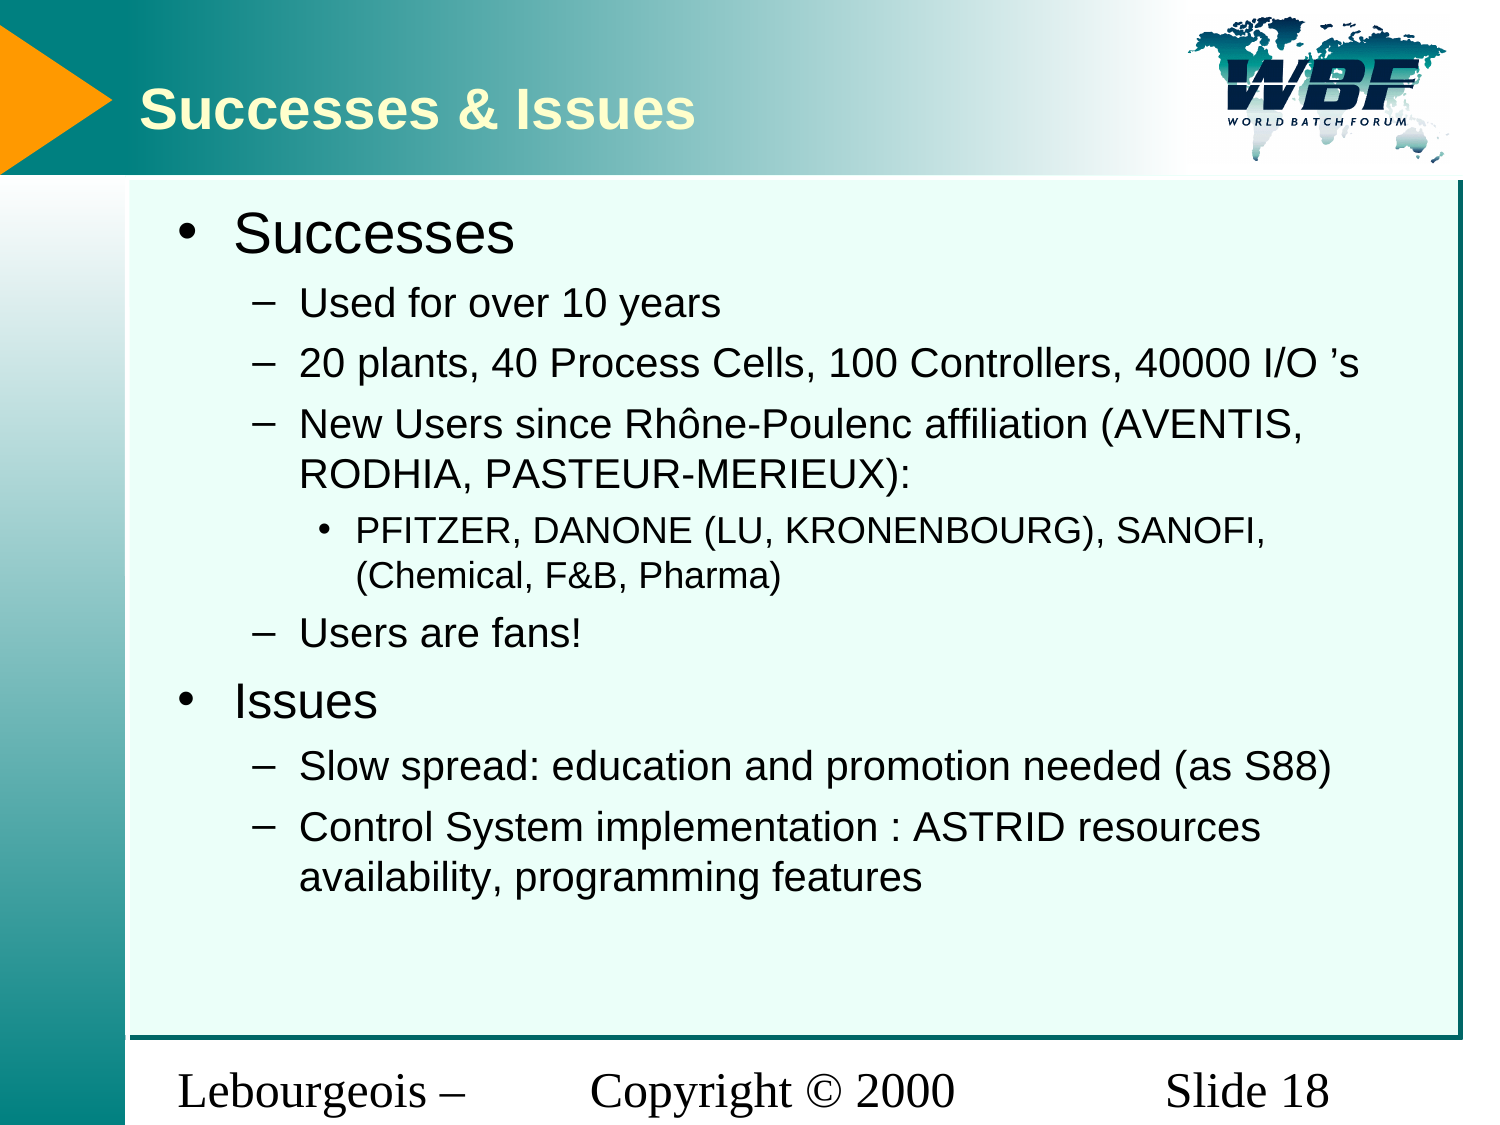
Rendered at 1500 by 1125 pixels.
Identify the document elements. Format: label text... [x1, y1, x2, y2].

title Successes & Issues [125, 49, 1150, 163]
list Successes Used for over 10 years 20 plants, 40 Process Cells, 100 Controllers, 40000 I/O ’s New Users since Rhône-Poulenc affiliation (AVENTIS, RODHIA, PASTEUR-MERIEUX): PFITZER, DANONE (LU, KRONENBOURG), SANOFI, (Chemical, F&B, Pharma) Users are fans! Issues Slow spread: education and promotion needed (as S88) Control System implementation : ASTRID resources availability, programming features [162, 187, 1463, 1013]
